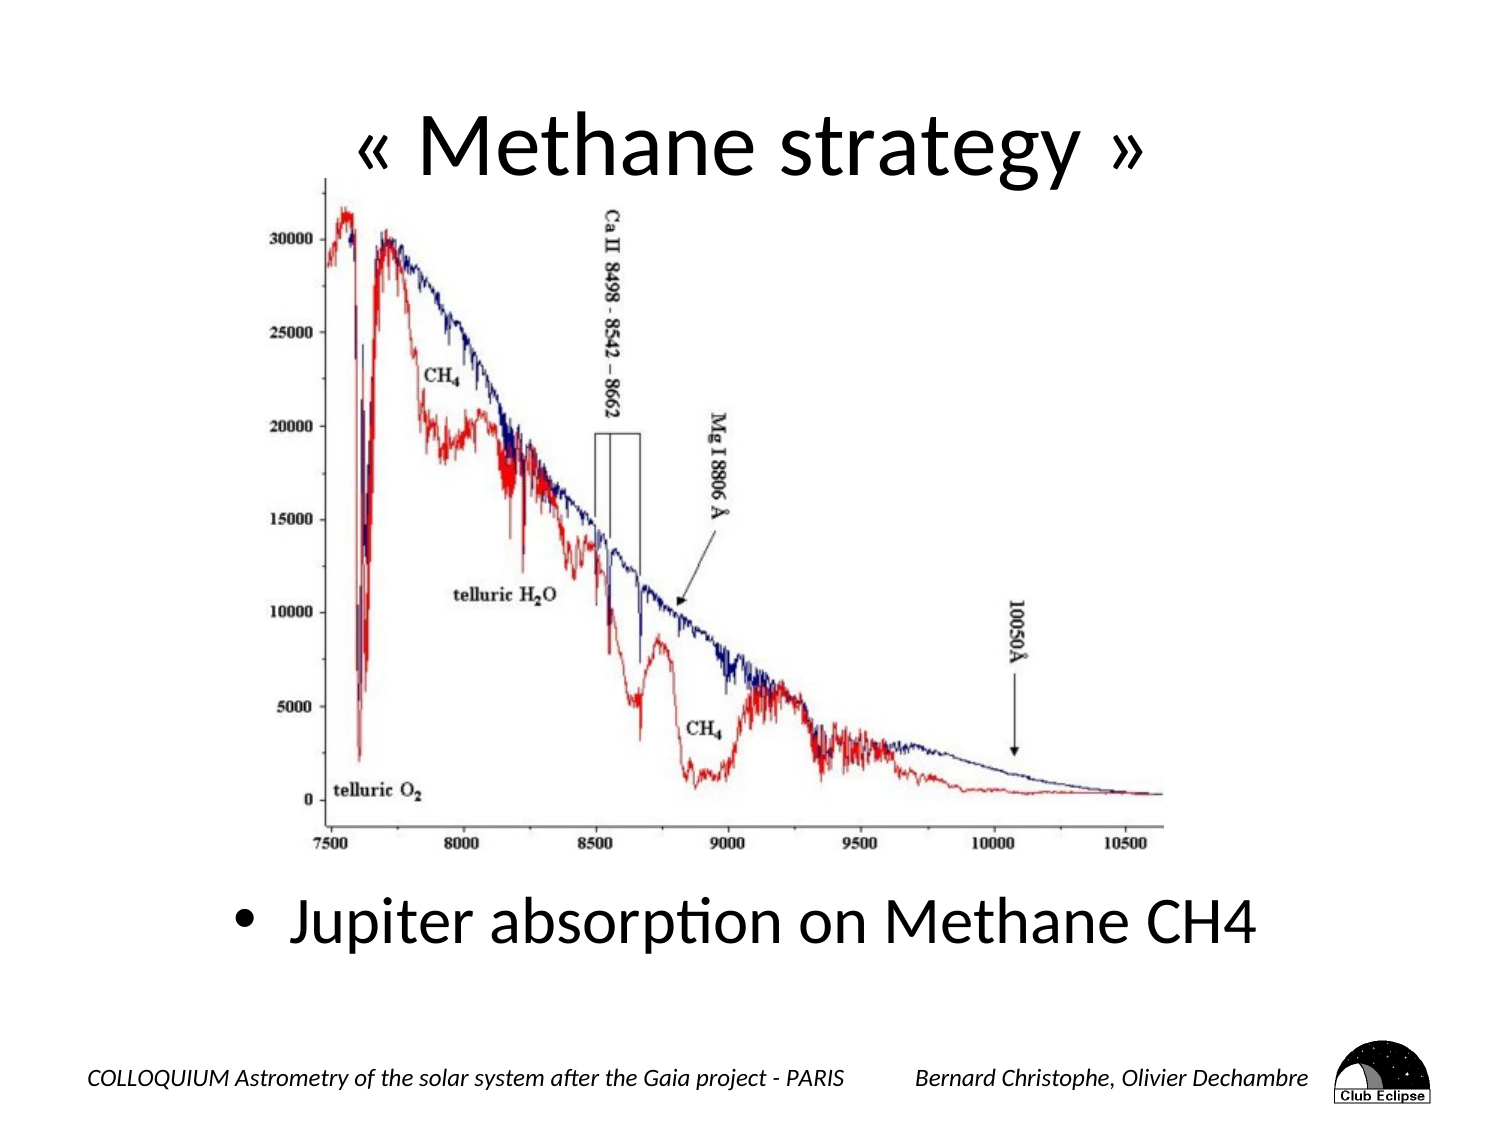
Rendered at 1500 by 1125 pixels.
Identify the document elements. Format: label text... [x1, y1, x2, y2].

picture [265, 233, 1164, 854]
picture [1328, 1035, 1436, 1108]
text_box COLLOQUIUM Astrometry of the solar system after the Gaia project - PARIS [64, 1046, 869, 1107]
list Jupiter absorption on Methane CH4 [218, 869, 1388, 988]
title « Methane strategy » [75, 45, 1426, 233]
text_box Bernard Christophe, Olivier Dechambre [887, 1046, 1325, 1107]
